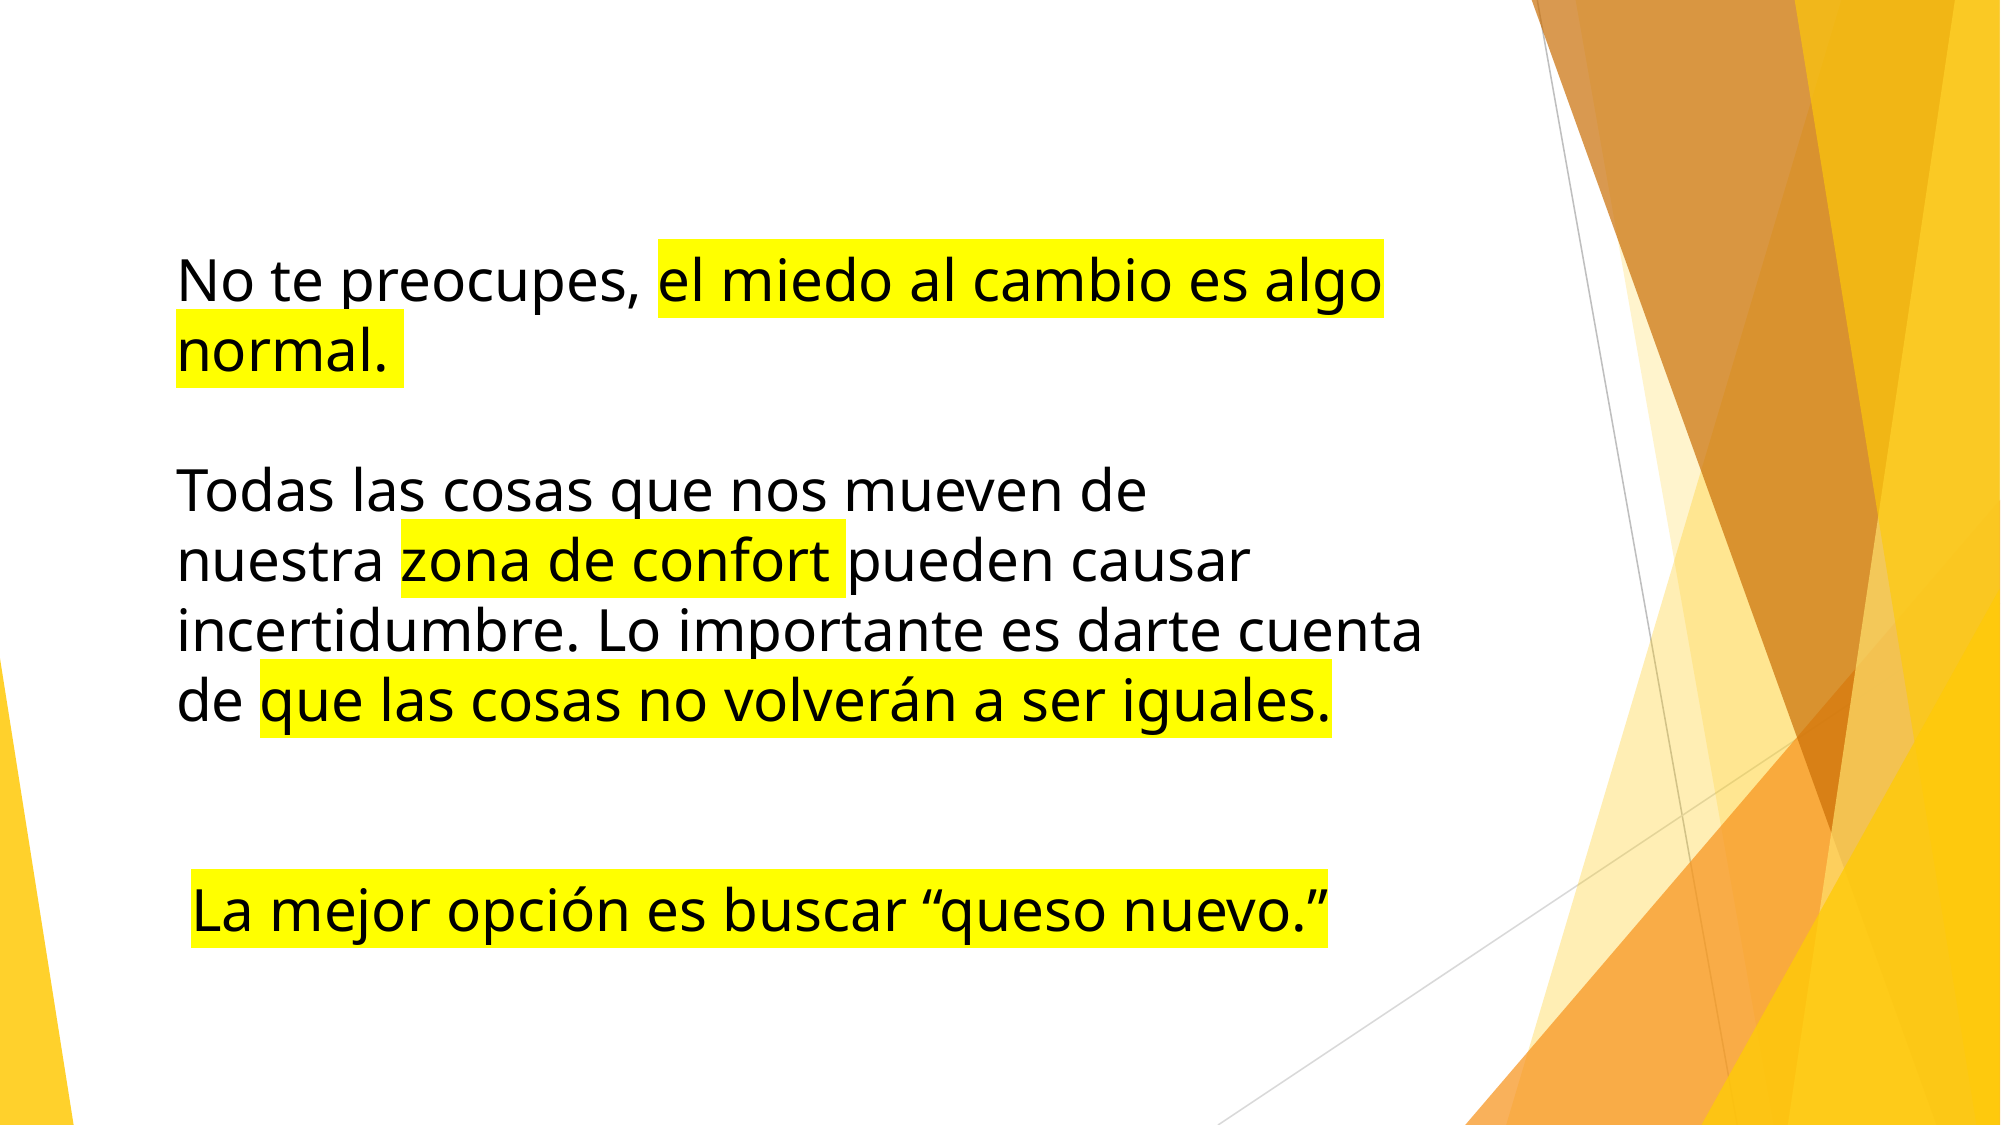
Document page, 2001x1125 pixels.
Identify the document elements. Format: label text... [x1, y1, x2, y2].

text_box No te preocupes, el miedo al cambio es algo normal. Todas las cosas que nos mueven de nuestra zona de confort pueden causar incertidumbre. Lo importante es darte cuenta de que las cosas no volverán a ser iguales. La mejor opción es buscar “queso nuevo.” [161, 235, 1486, 1028]
